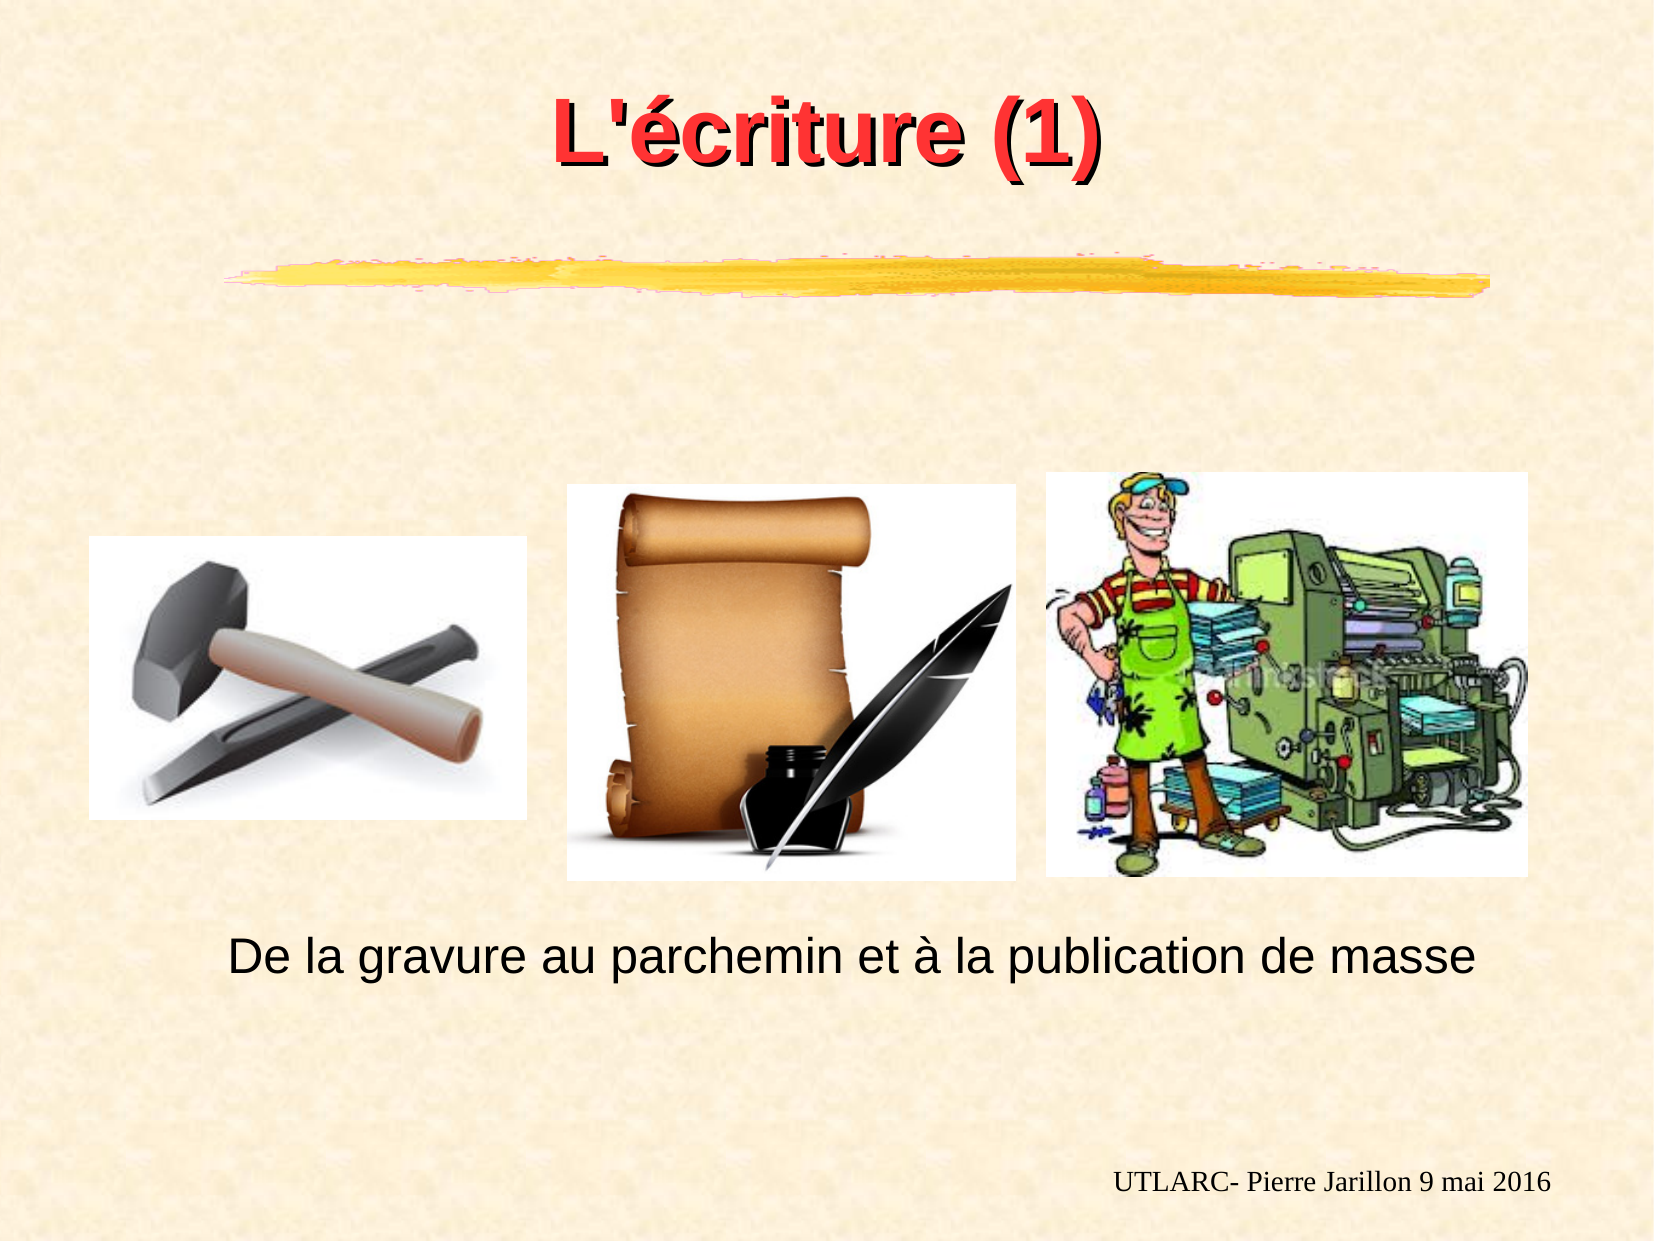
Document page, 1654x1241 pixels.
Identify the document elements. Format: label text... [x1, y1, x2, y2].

title L'écriture (1) [82, 49, 1571, 213]
picture [0, 0, 1654, 1241]
text_box De la gravure au parchemin et à la publication de masse [212, 921, 1512, 992]
